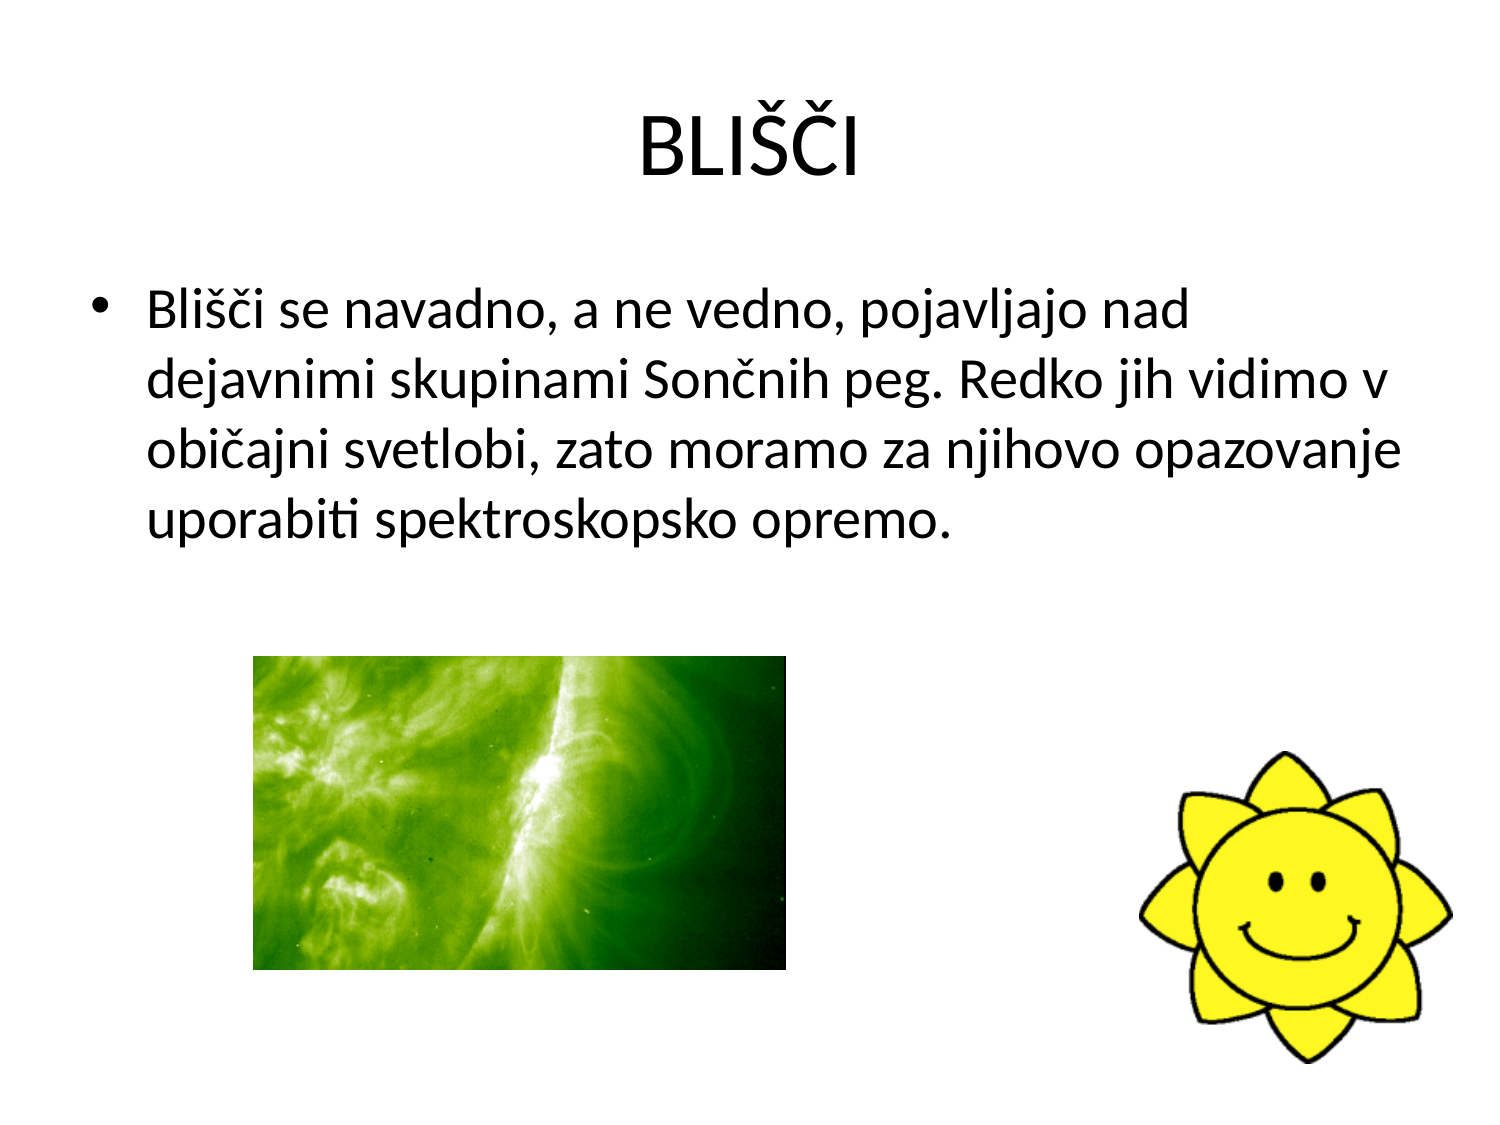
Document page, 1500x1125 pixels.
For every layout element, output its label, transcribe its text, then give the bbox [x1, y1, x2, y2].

list Blišči se navadno, a ne vedno, pojavljajo nad dejavnimi skupinami Sončnih peg. Redko jih vidimo v običajni svetlobi, zato moramo za njihovo opazovanje uporabiti spektroskopsko opremo. [75, 262, 1425, 1005]
title BLIŠČI [75, 45, 1425, 233]
picture [1139, 751, 1453, 1064]
picture [253, 656, 786, 970]
